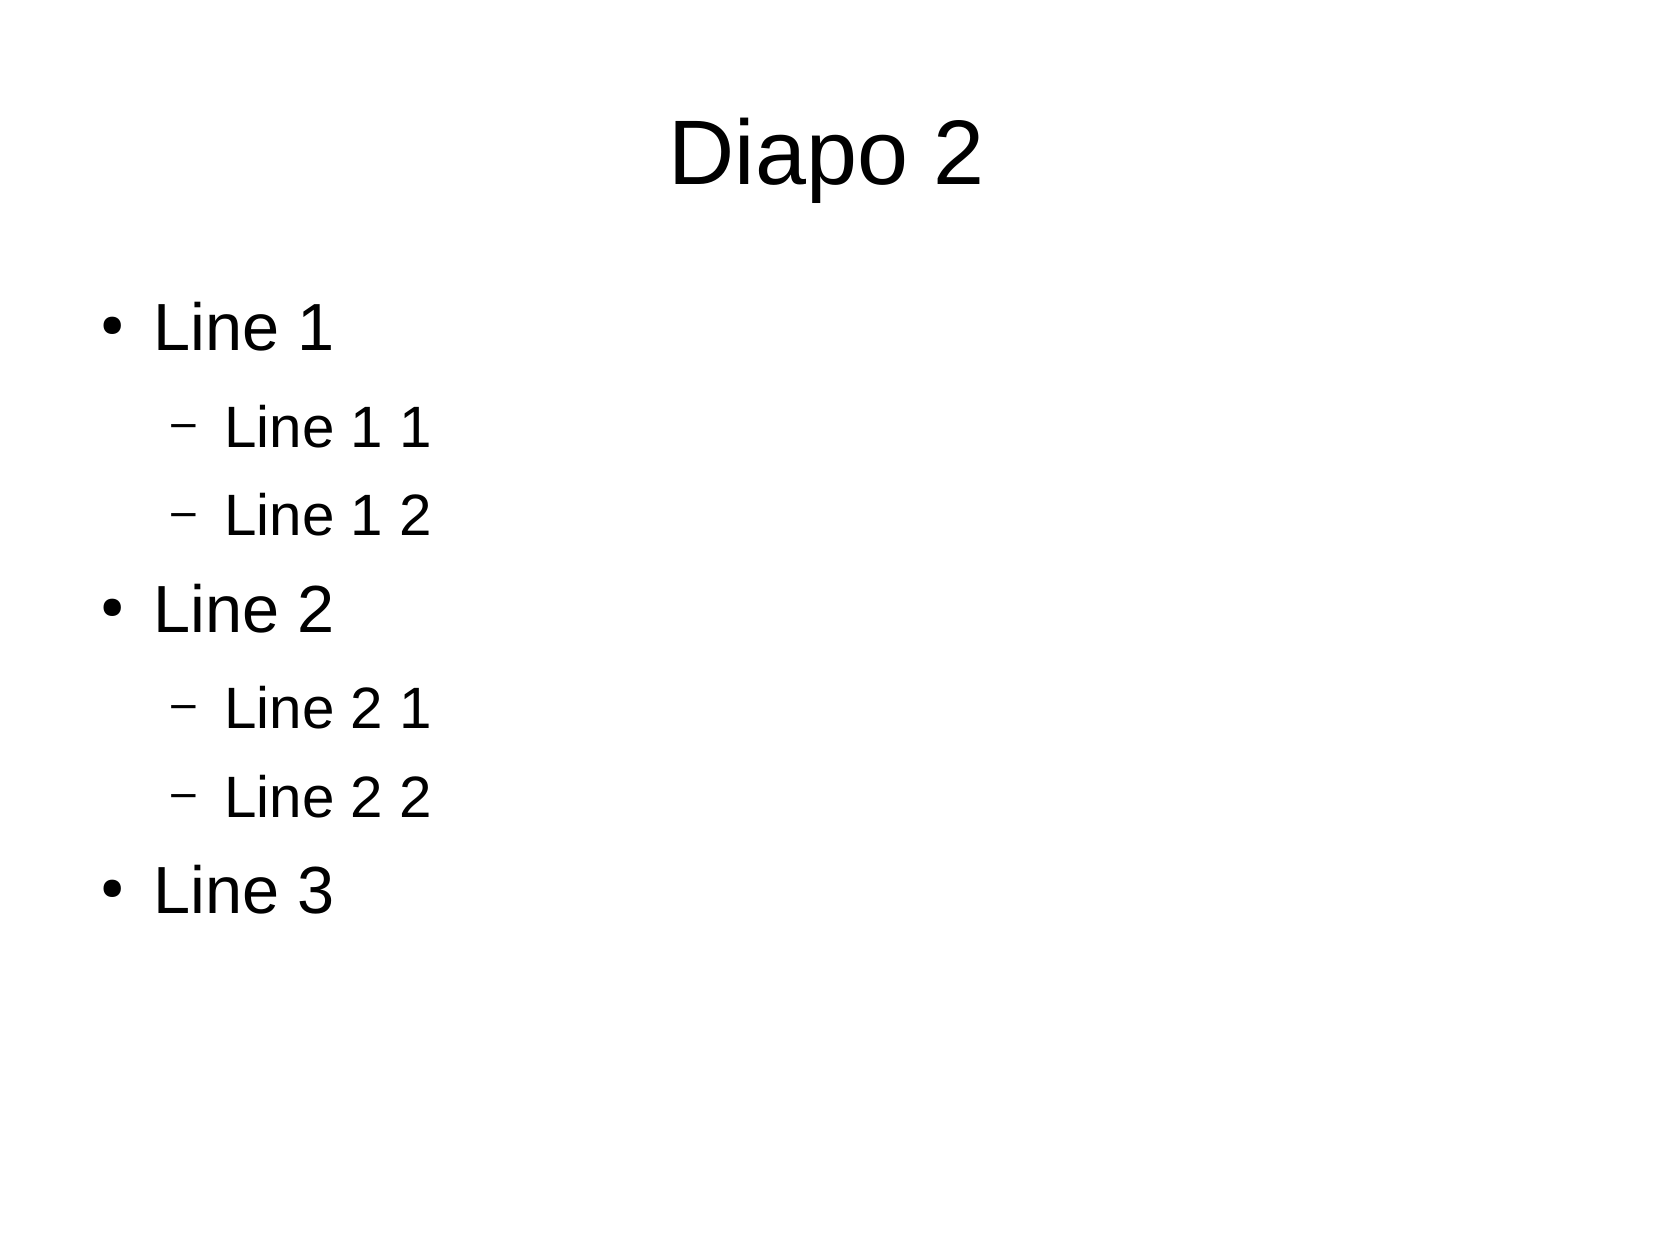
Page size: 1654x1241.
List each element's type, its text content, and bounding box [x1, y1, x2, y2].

list Line 1 Line 1 1 Line 1 2 Line 2 Line 2 1 Line 2 2 Line 3 [82, 290, 1538, 1010]
title Diapo 2 [82, 49, 1571, 257]
